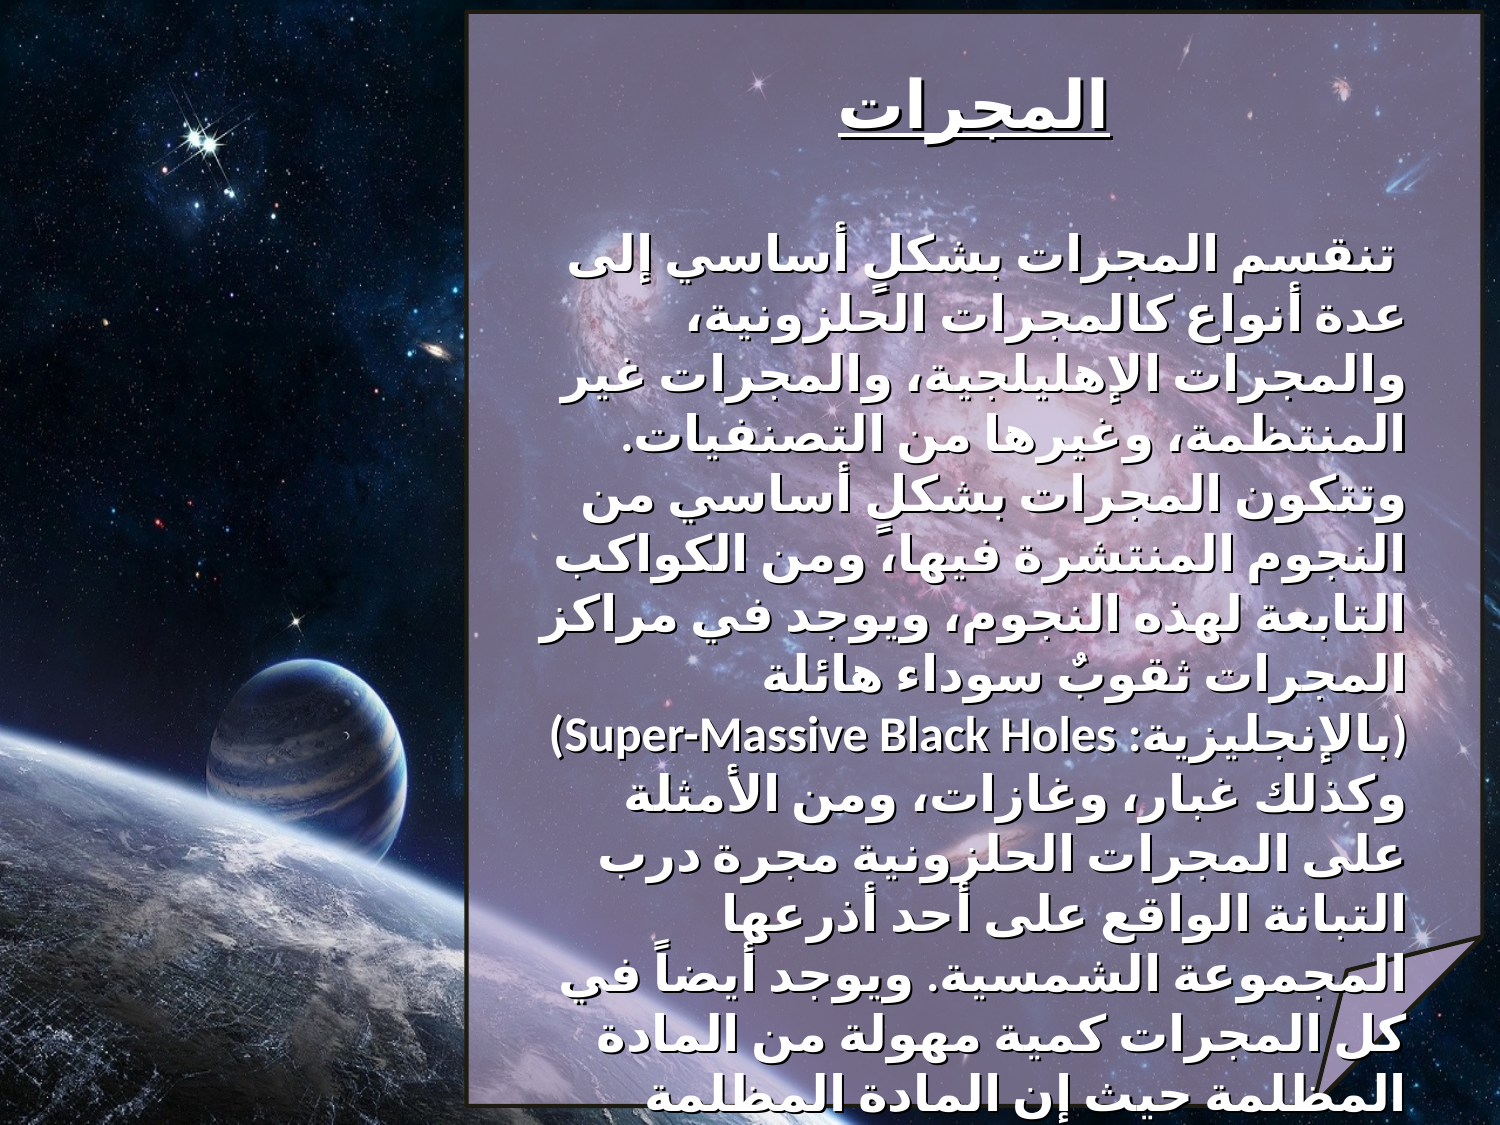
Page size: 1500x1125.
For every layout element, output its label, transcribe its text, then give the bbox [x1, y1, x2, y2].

text_box المجرات تنقسم المجرات بشكلٍ أساسي إلى عدة أنواع كالمجرات الحلزونية، والمجرات الإهليلجية، والمجرات غير المنتظمة، وغيرها من التصنفيات. وتتكون المجرات بشكلٍ أساسي من النجوم المنتشرة فيها، ومن الكواكب التابعة لهذه النجوم، ويوجد في مراكز المجرات ثقوبٌ سوداء هائلة (بالإنجليزية: Super-Massive Black Holes) وكذلك غبار، وغازات، ومن الأمثلة على المجرات الحلزونية مجرة درب التبانة الواقع على أحد أذرعها المجموعة الشمسية. ويوجد أيضاً في كل المجرات كمية مهولة من المادة المظلمة حيث إن المادة المظلمة تشكل حوالي 25% من مادة الكون. [526, 55, 1435, 1125]
text_box [466, 11, 1483, 1106]
